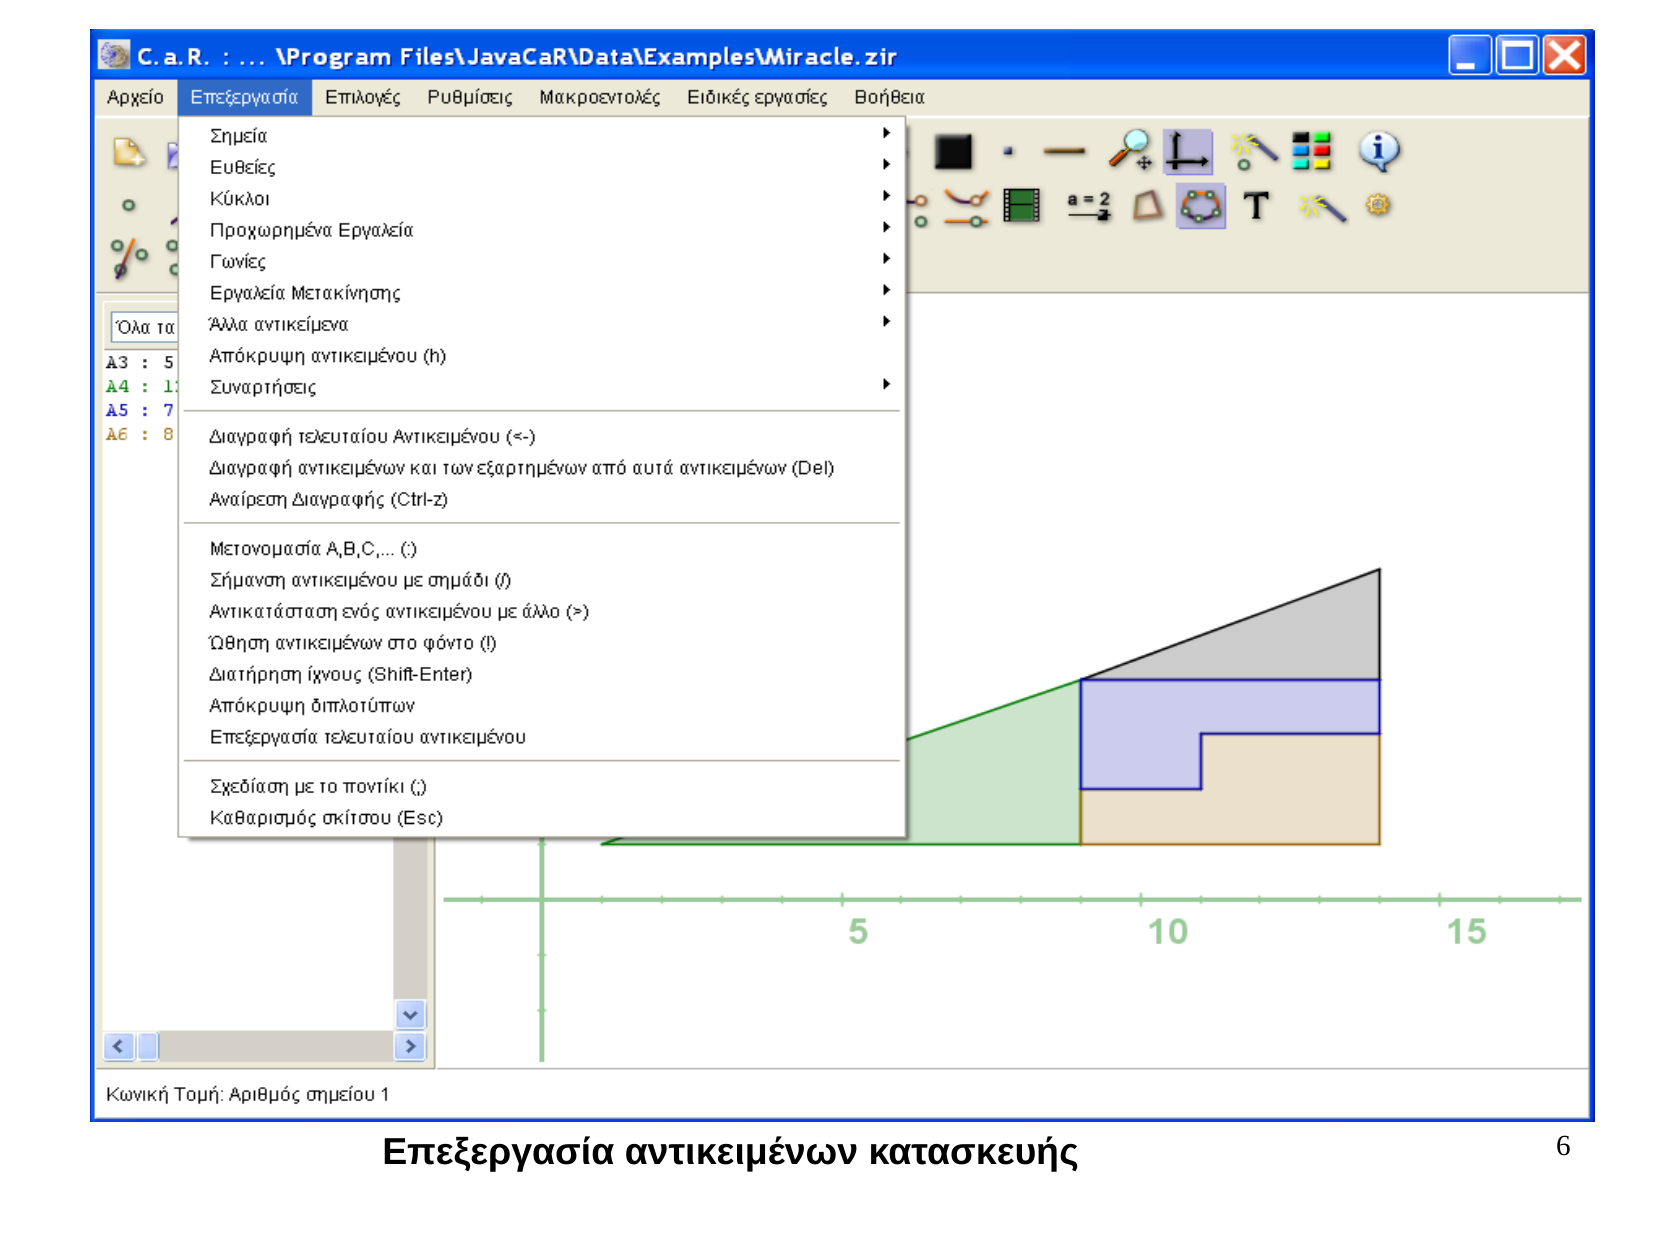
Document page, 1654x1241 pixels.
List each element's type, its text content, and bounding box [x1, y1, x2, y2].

text_box Επεξεργασία αντικειμένων κατασκευής [367, 1123, 1093, 1182]
picture [90, 29, 1595, 1123]
